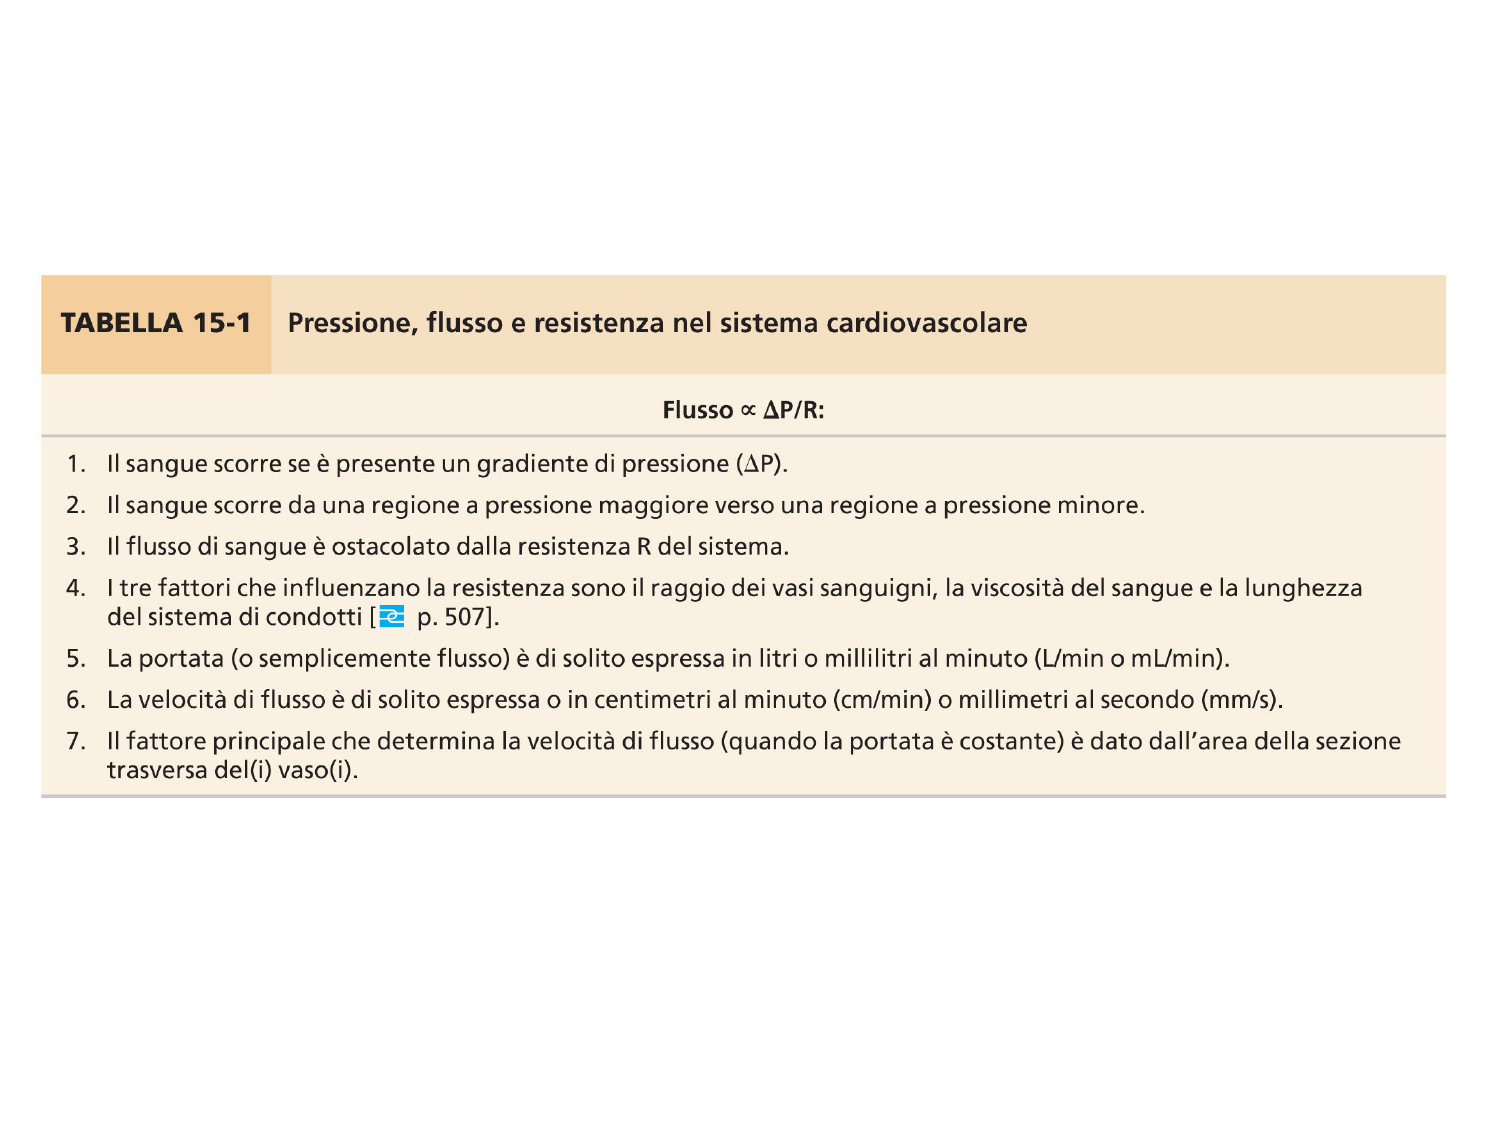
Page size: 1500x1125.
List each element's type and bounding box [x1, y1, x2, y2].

picture [31, 262, 1459, 812]
